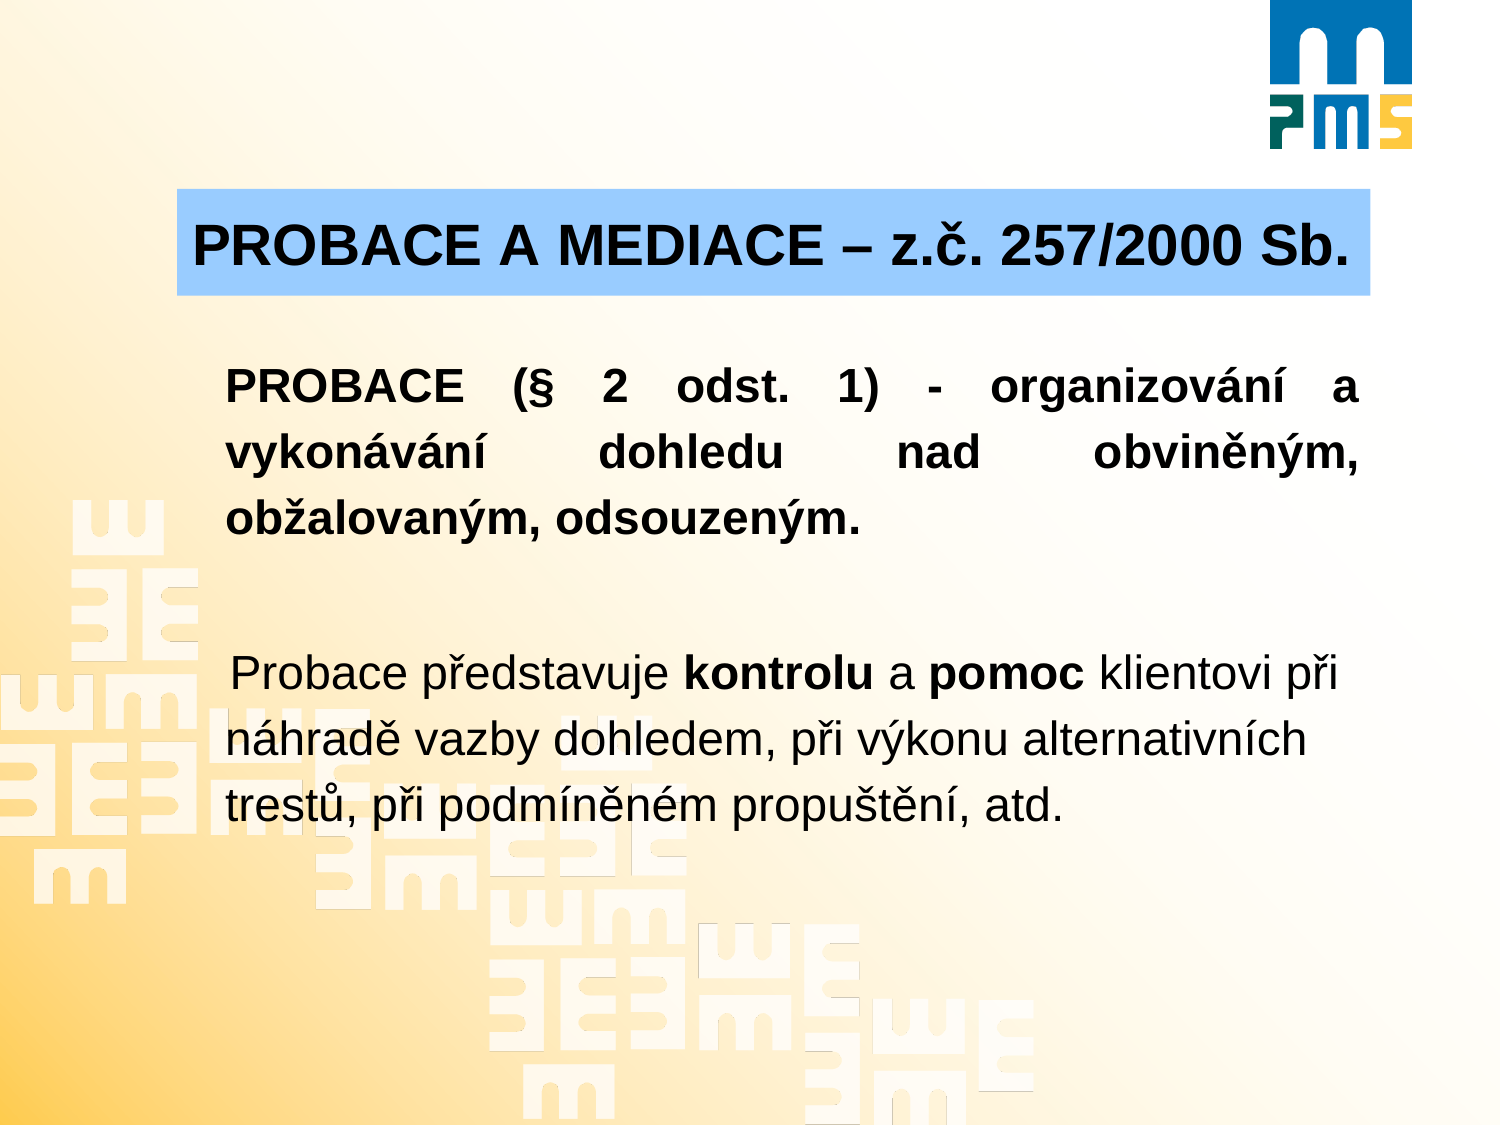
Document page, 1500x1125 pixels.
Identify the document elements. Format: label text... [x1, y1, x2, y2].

text_box PROBACE (§ 2 odst. 1) - organizování a vykonávání dohledu nad obviněným, obžalovaným, odsouzeným. Probace představuje kontrolu a pomoc klientovi při náhradě vazby dohledem, při výkonu alternativních trestů, při podmíněném propuštění, atd. [88, 338, 1377, 1059]
title PROBACE A MEDIACE – z.č. 257/2000 Sb. [177, 188, 1371, 296]
picture [0, 0, 1500, 1125]
